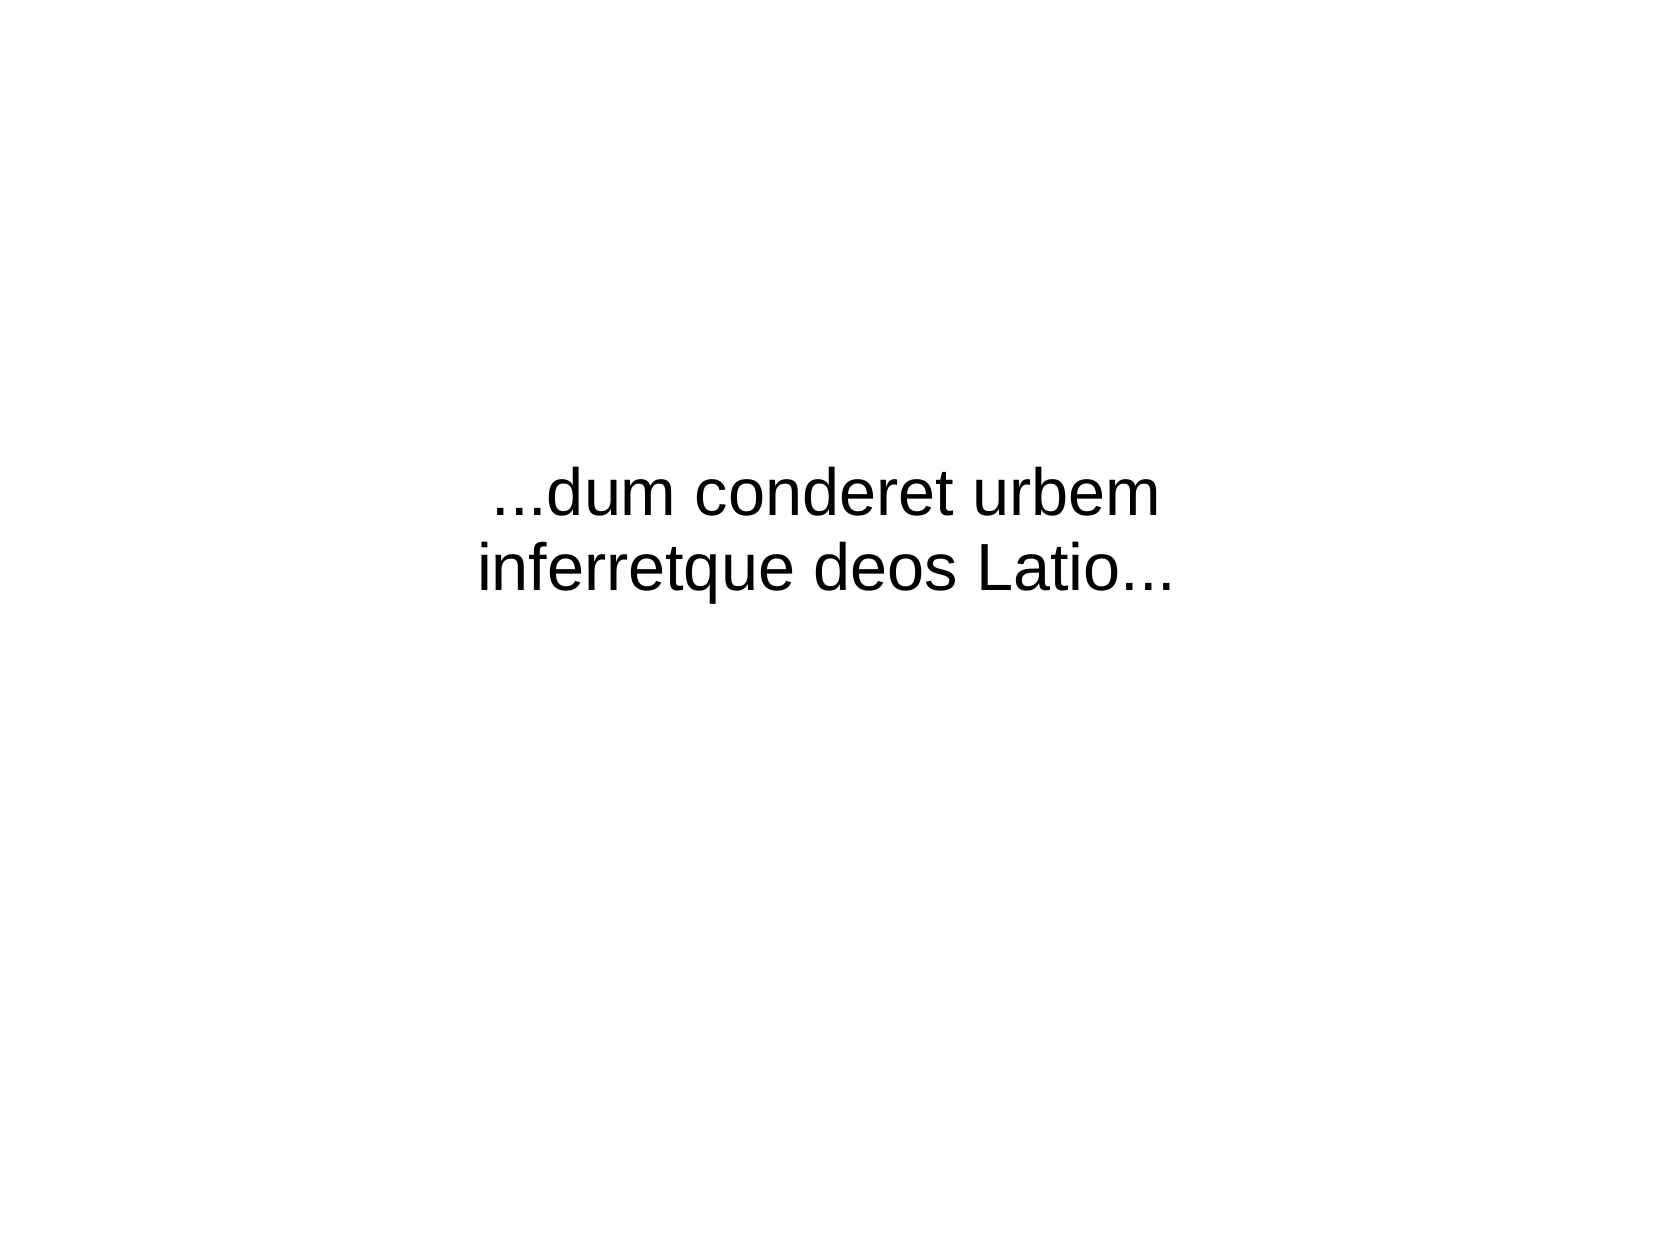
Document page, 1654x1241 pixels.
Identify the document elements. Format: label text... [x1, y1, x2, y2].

subtitle ...dum conderet urbem inferretque deos Latio... [82, 49, 1571, 1010]
